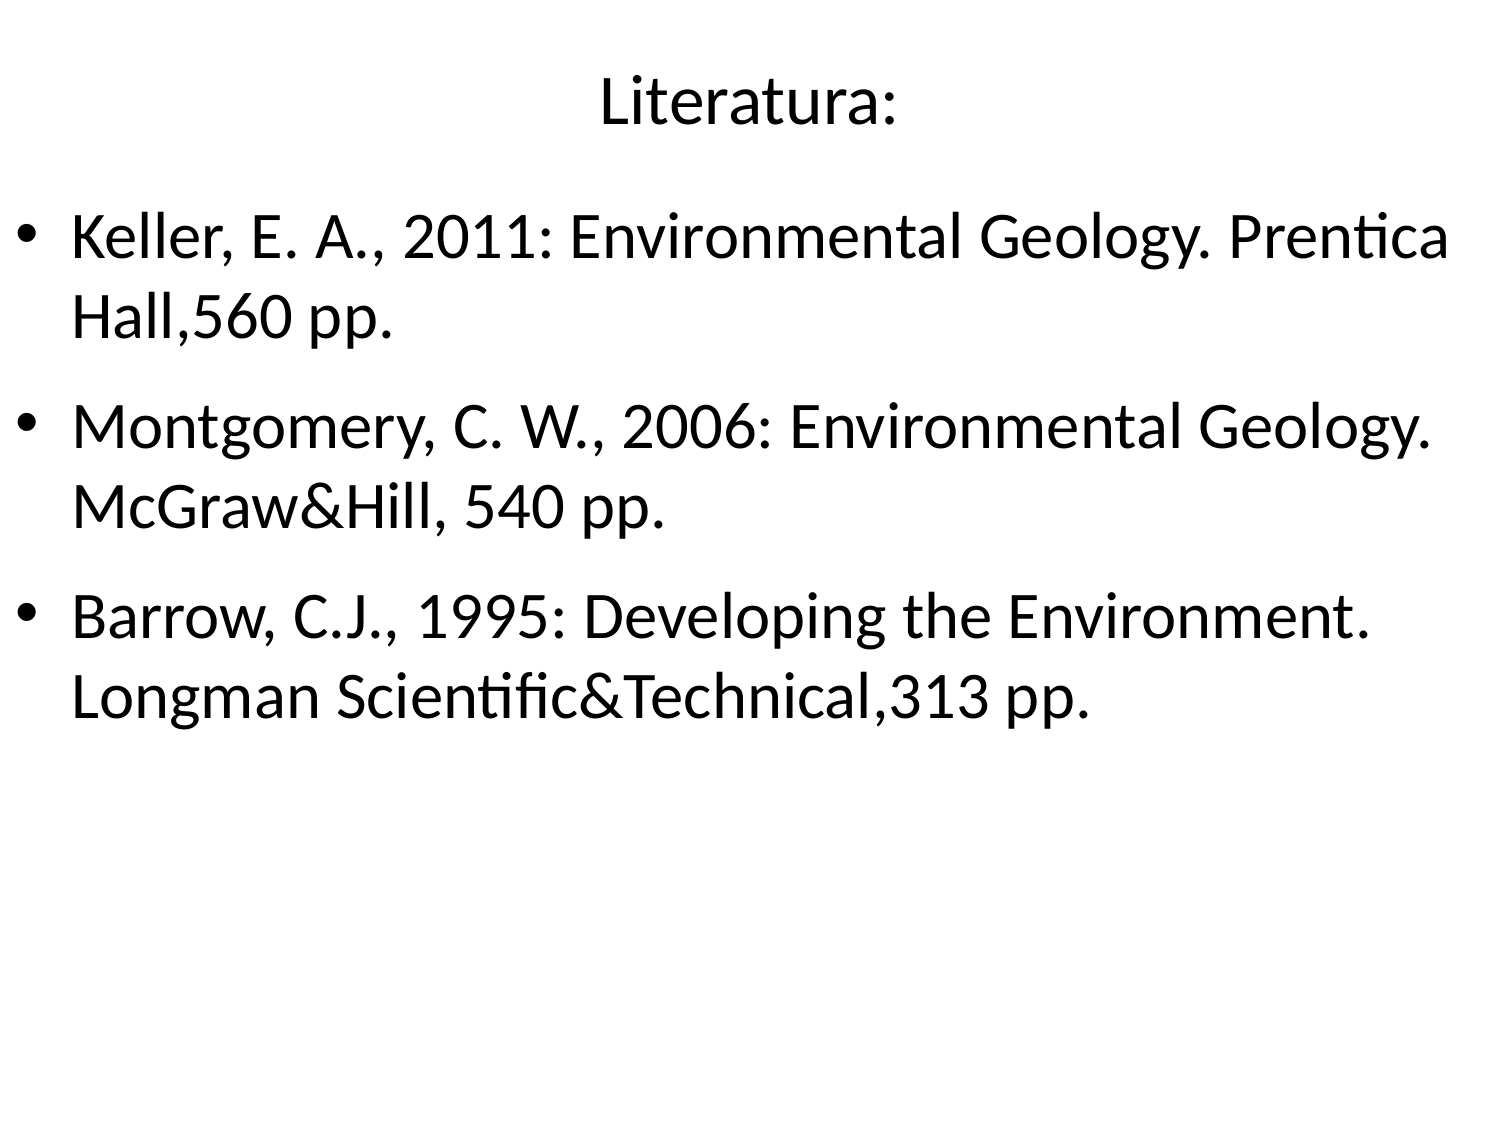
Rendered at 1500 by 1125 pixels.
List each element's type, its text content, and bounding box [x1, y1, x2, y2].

list Keller, E. A., 2011: Environmental Geology. Prentica Hall,560 pp. Montgomery, C. W., 2006: Environmental Geology. McGraw&Hill, 540 pp. Barrow, C.J., 1995: Developing the Environment. Longman Scientific&Technical,313 pp. [0, 184, 1500, 1005]
title Literatura: [75, 45, 1425, 184]
